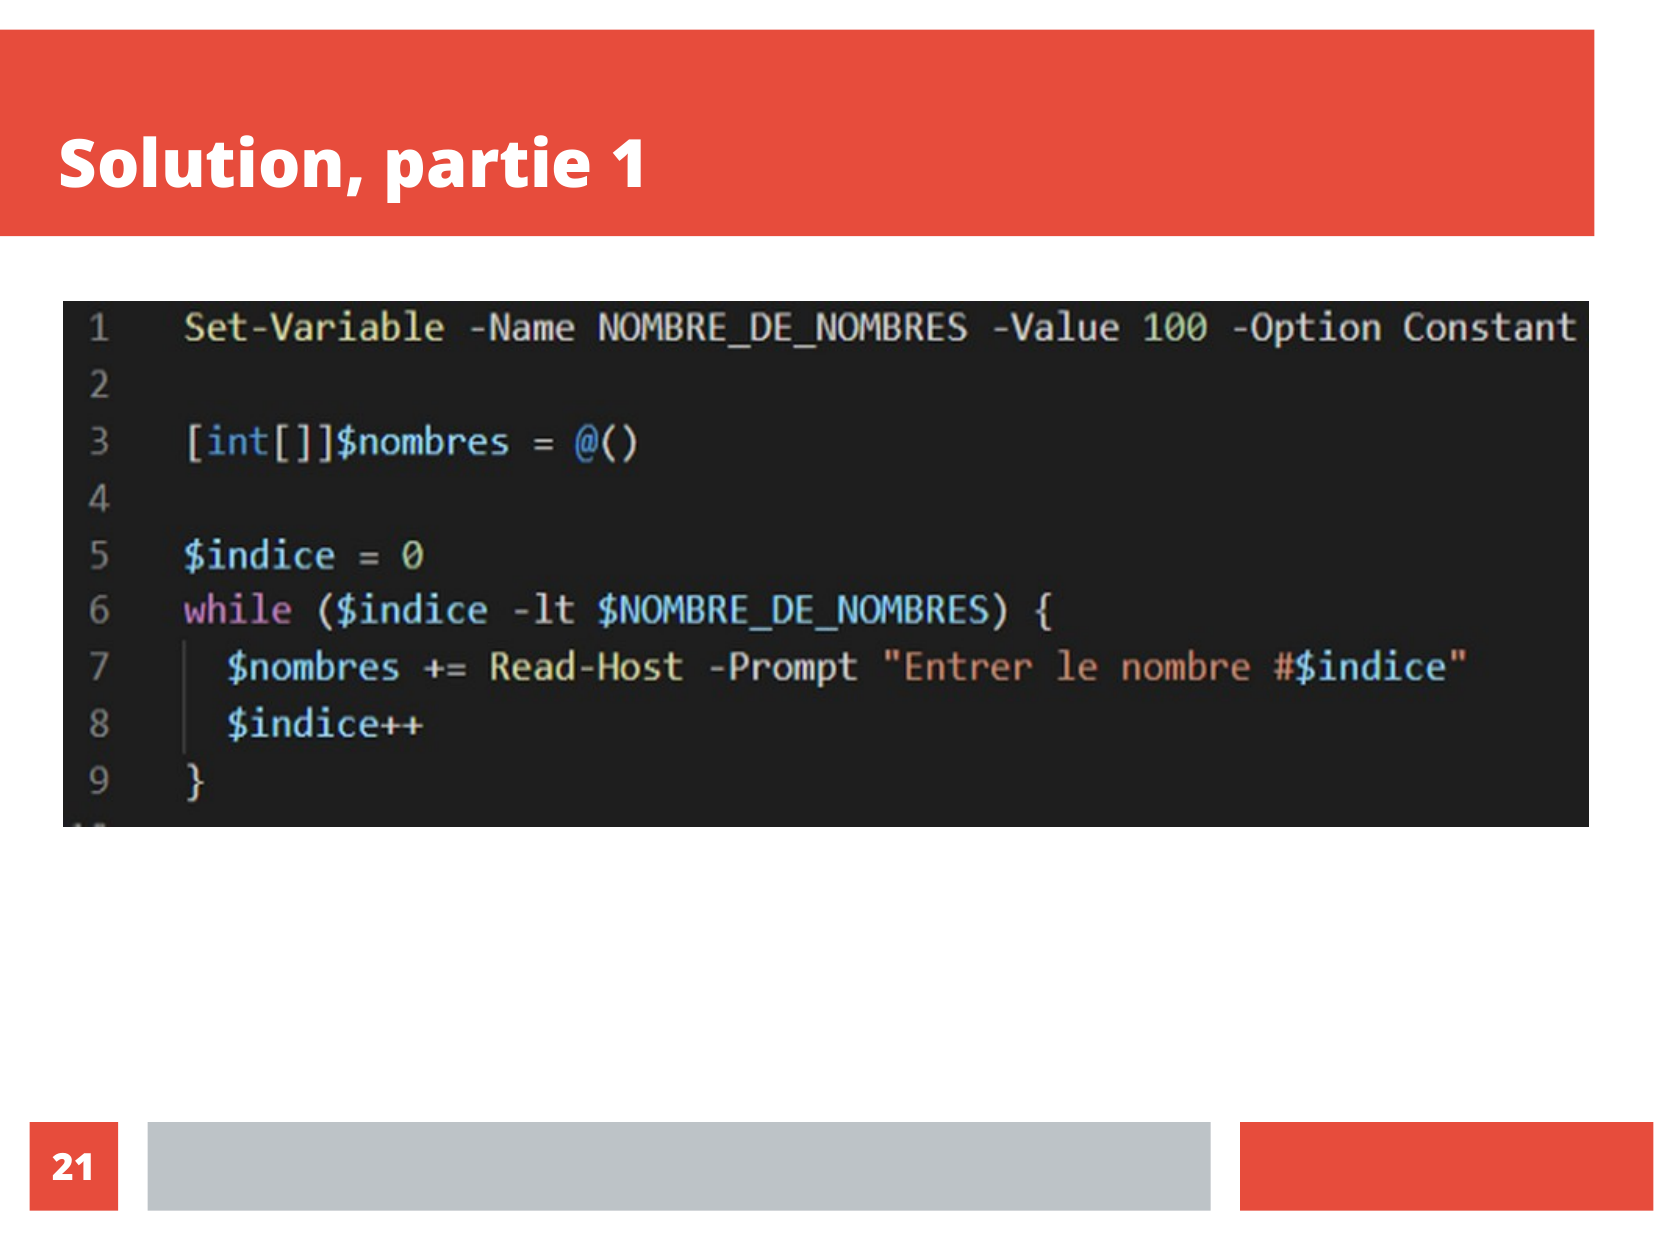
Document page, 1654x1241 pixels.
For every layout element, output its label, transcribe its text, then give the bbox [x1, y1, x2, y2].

title Solution, partie 1 [59, 59, 1595, 207]
picture [63, 301, 1589, 827]
